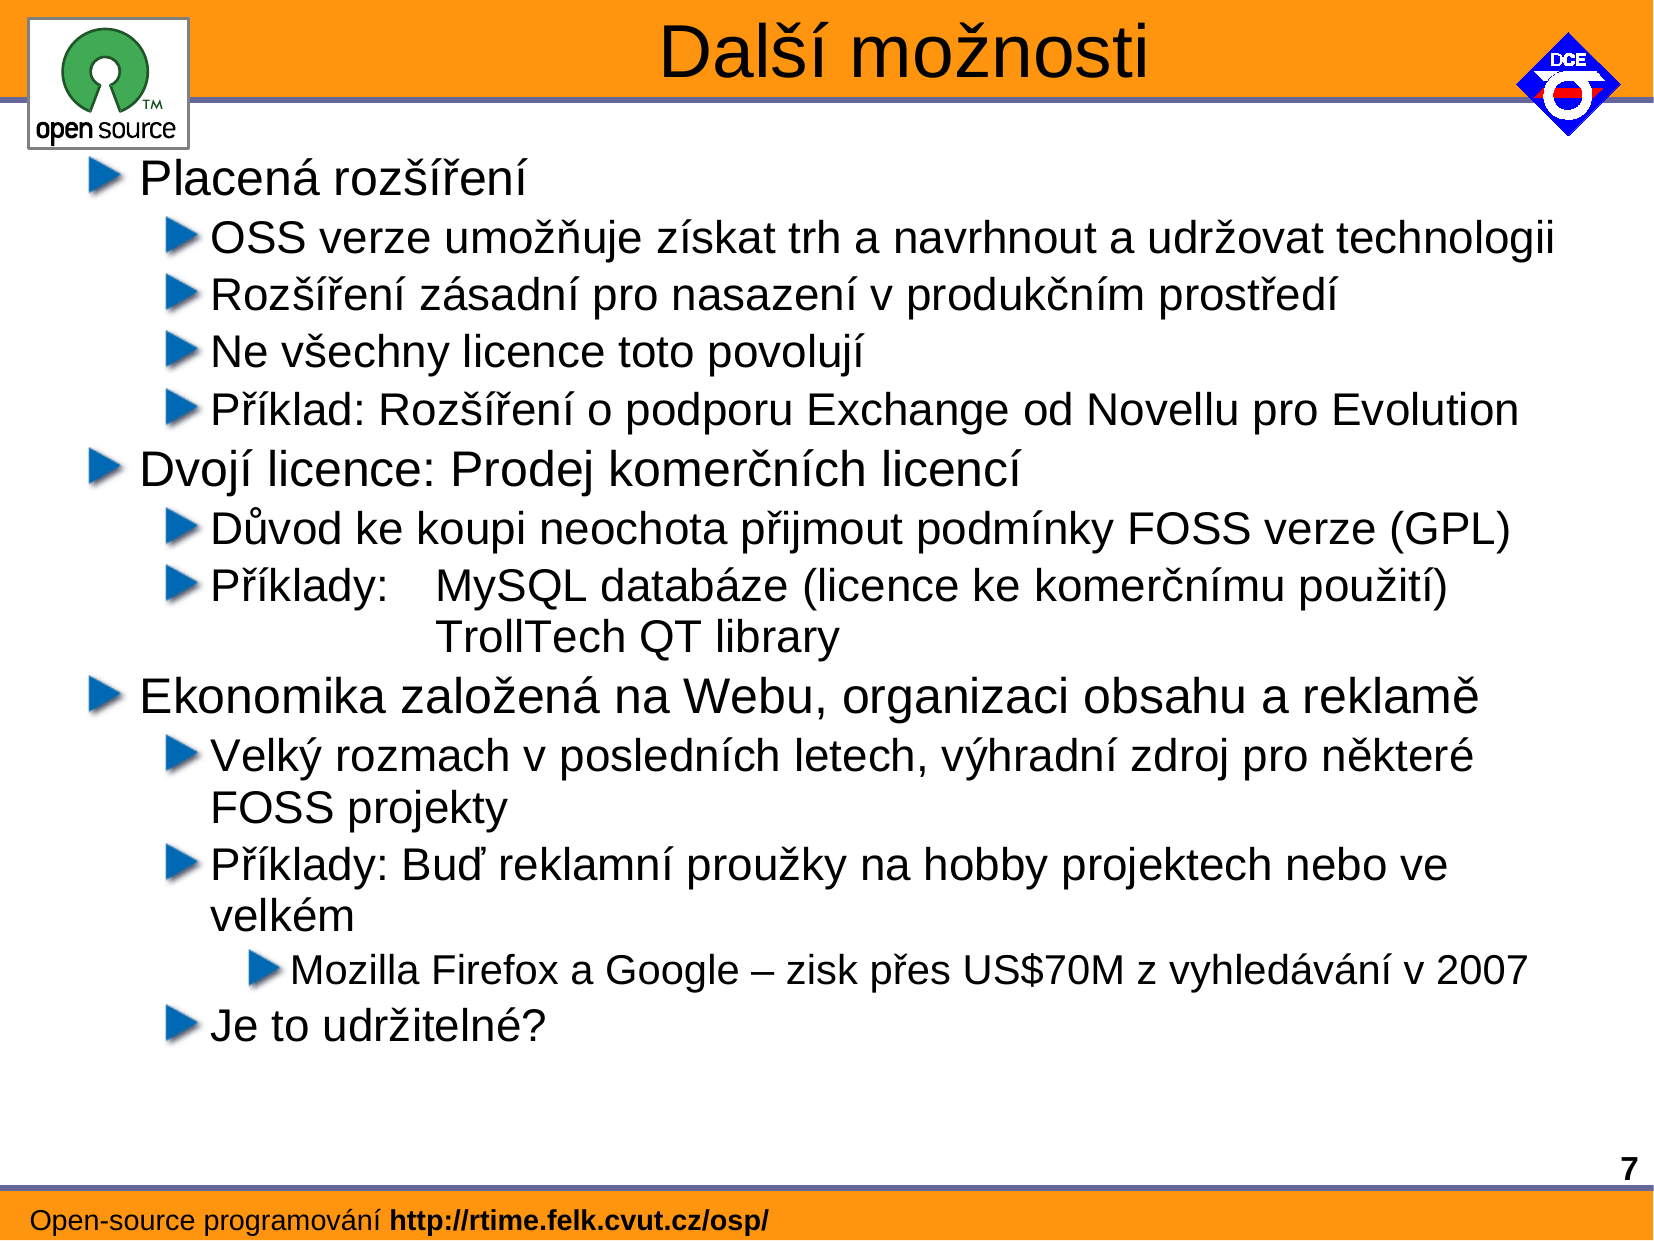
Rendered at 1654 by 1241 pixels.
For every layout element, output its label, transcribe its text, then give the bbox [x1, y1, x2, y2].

list Placená rozšíření OSS verze umožňuje získat trh a navrhnout a udržovat technologii Rozšíření zásadní pro nasazení v produkčním prostředí Ne všechny licence toto povolují Příklad: Rozšíření o podporu Exchange od Novellu pro Evolution Dvojí licence: Prodej komerčních licencí Důvod ke koupi neochota přijmout podmínky FOSS verze (GPL) Příklady: MySQL databáze (licence ke komerčnímu použití) TrollTech QT library Ekonomika založená na Webu, organizaci obsahu a reklamě Velký rozmach v posledních letech, výhradní zdroj pro některé FOSS projekty Příklady: Buď reklamní proužky na hobby projektech nebo ve velkém Mozilla Firefox a Google – zisk přes US$70M z vyhledávání v 2007 Je to udržitelné? [68, 150, 1592, 1241]
title Další možnosti [178, 4, 1631, 98]
